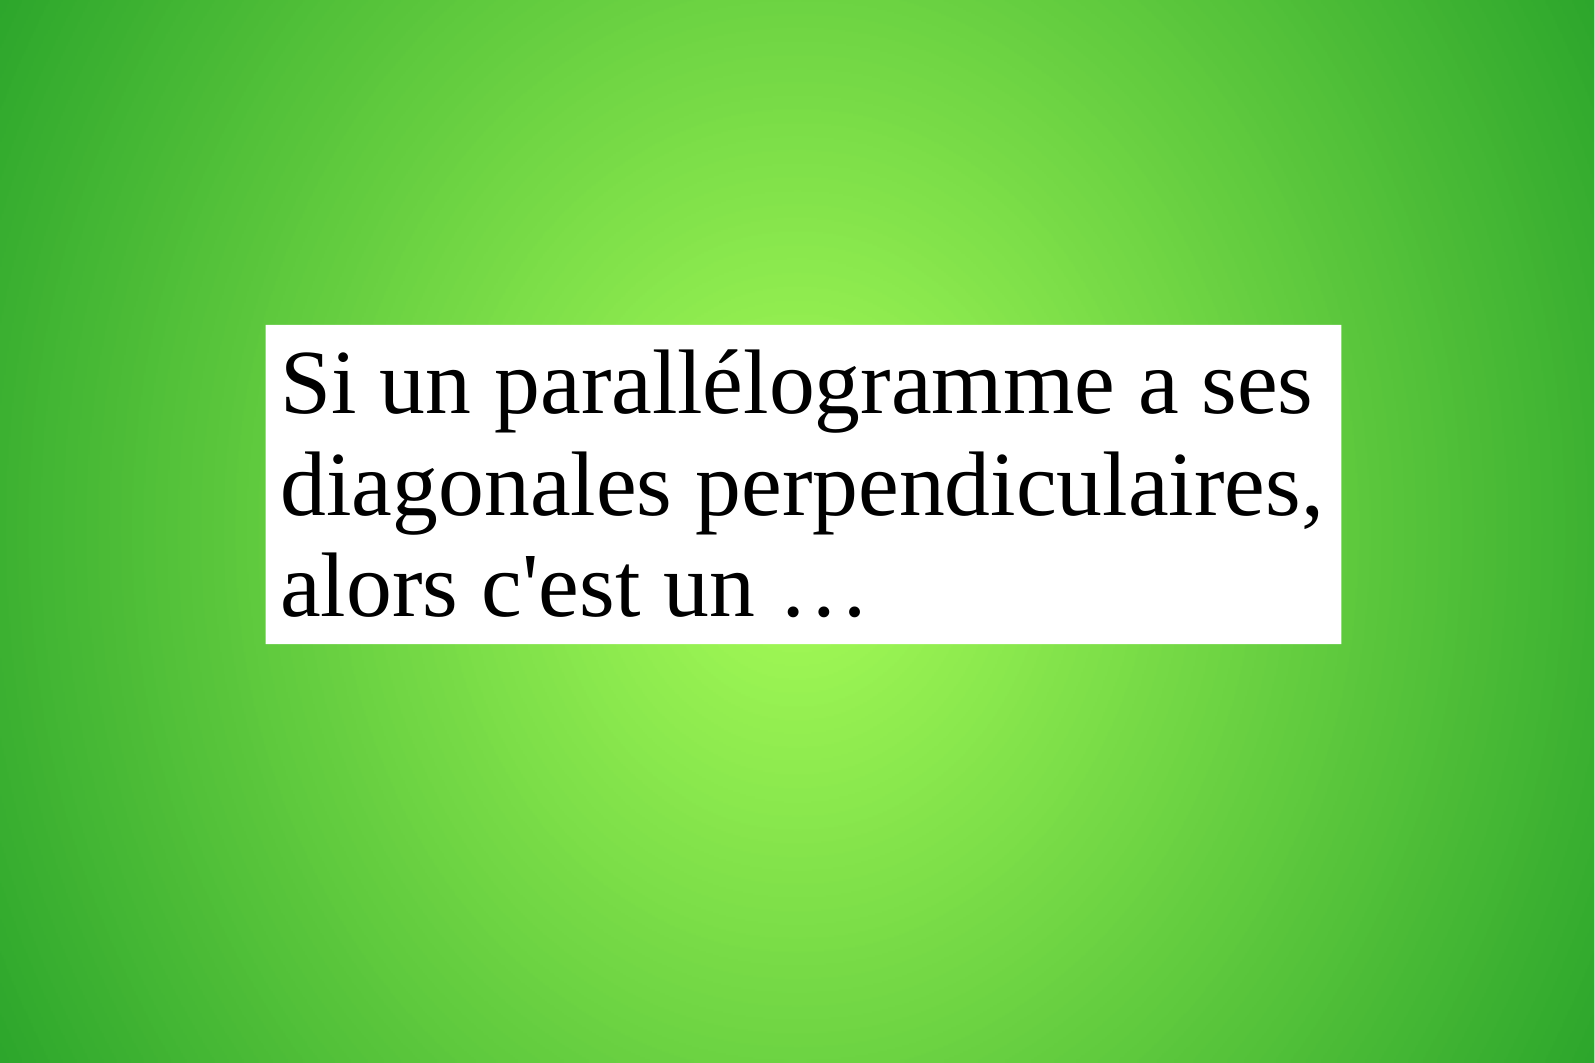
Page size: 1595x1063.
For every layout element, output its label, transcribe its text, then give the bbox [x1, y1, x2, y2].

text_box Si un parallélogramme a ses diagonales perpendiculaires, alors c'est un … [265, 324, 1342, 645]
picture [0, 0, 1595, 1063]
